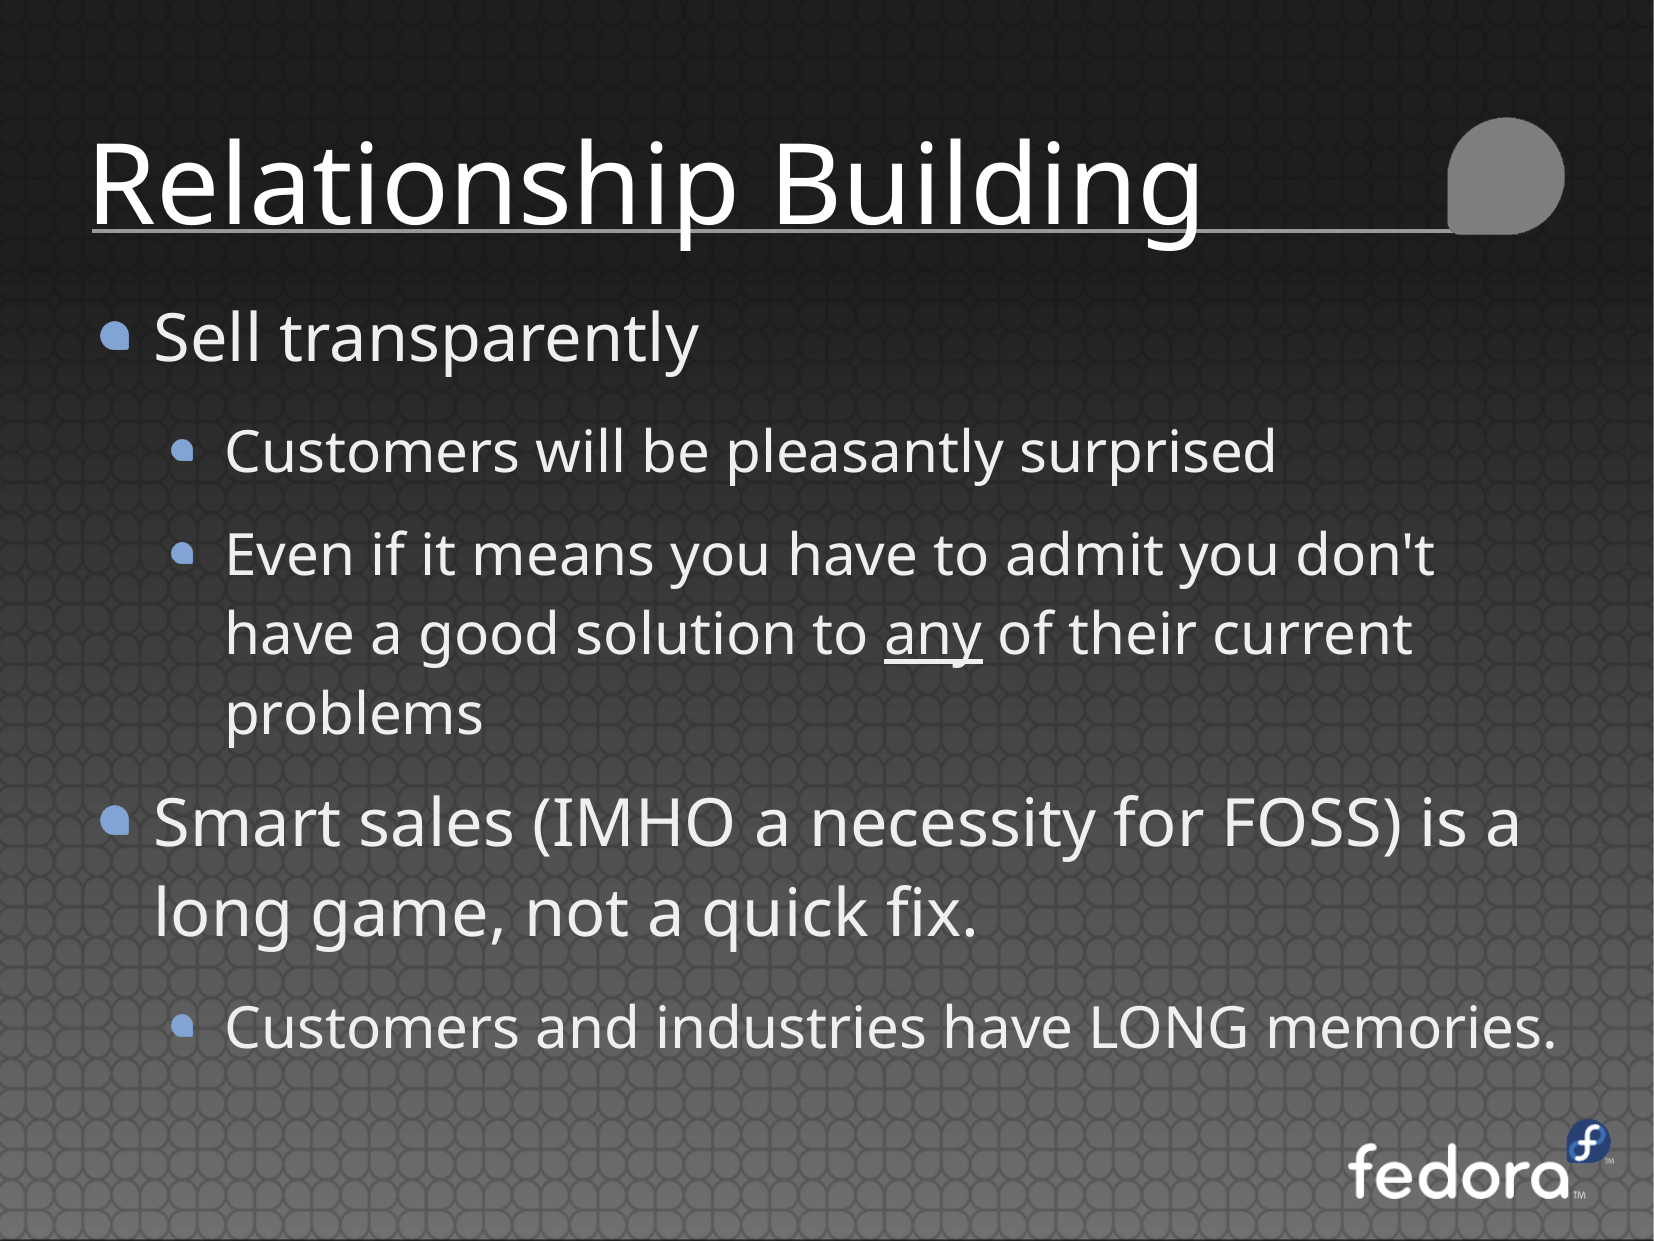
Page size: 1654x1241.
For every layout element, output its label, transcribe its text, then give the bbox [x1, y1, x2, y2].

title Relationship Building [86, 112, 1576, 249]
picture [0, 0, 1654, 1241]
list Sell transparently Customers will be pleasantly surprised Even if it means you have to admit you don't have a good solution to any of their current problems Smart sales (IMHO a necessity for FOSS) is a long game, not a quick fix. Customers and industries have LONG memories. [82, 290, 1571, 1010]
